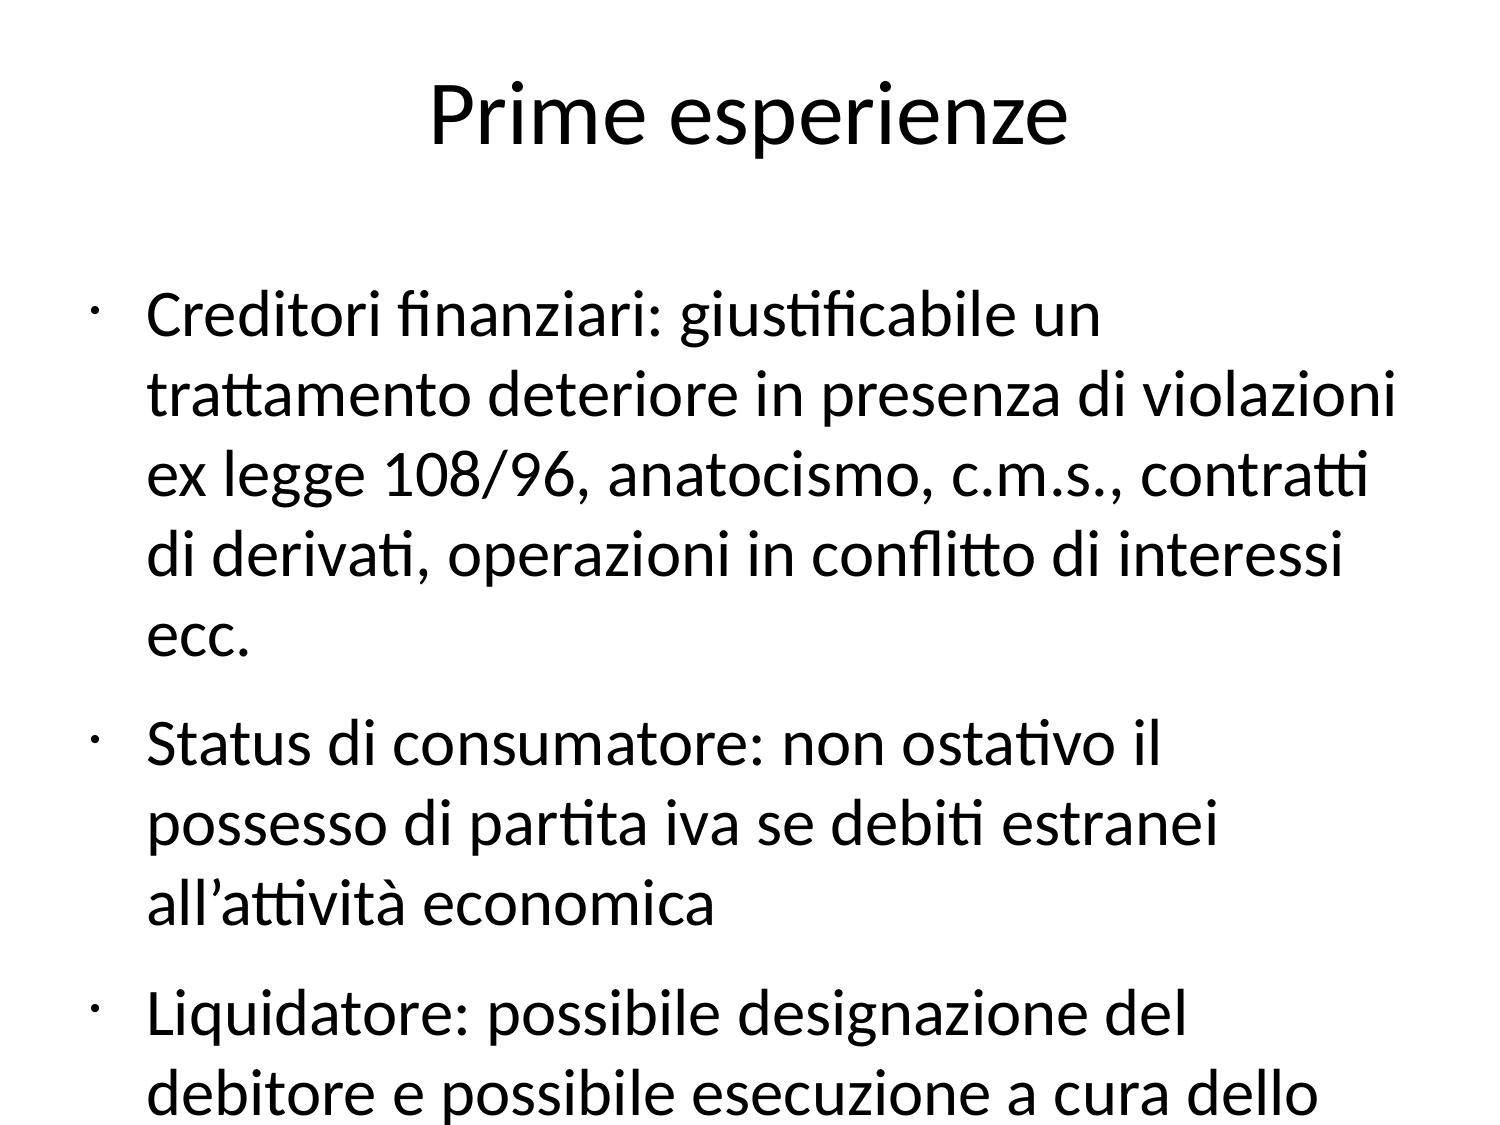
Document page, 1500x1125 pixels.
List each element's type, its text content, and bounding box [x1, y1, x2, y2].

title Prime esperienze [75, 45, 1425, 233]
list Creditori finanziari: giustificabile un trattamento deteriore in presenza di violazioni ex legge 108/96, anatocismo, c.m.s., contratti di derivati, operazioni in conflitto di interessi ecc. Status di consumatore: non ostativo il possesso di partita iva se debiti estranei all’attività economica Liquidatore: possibile designazione del debitore e possibile esecuzione a cura dello stesso debitore (se non ci sono beni da liquidare) [75, 262, 1425, 1005]
